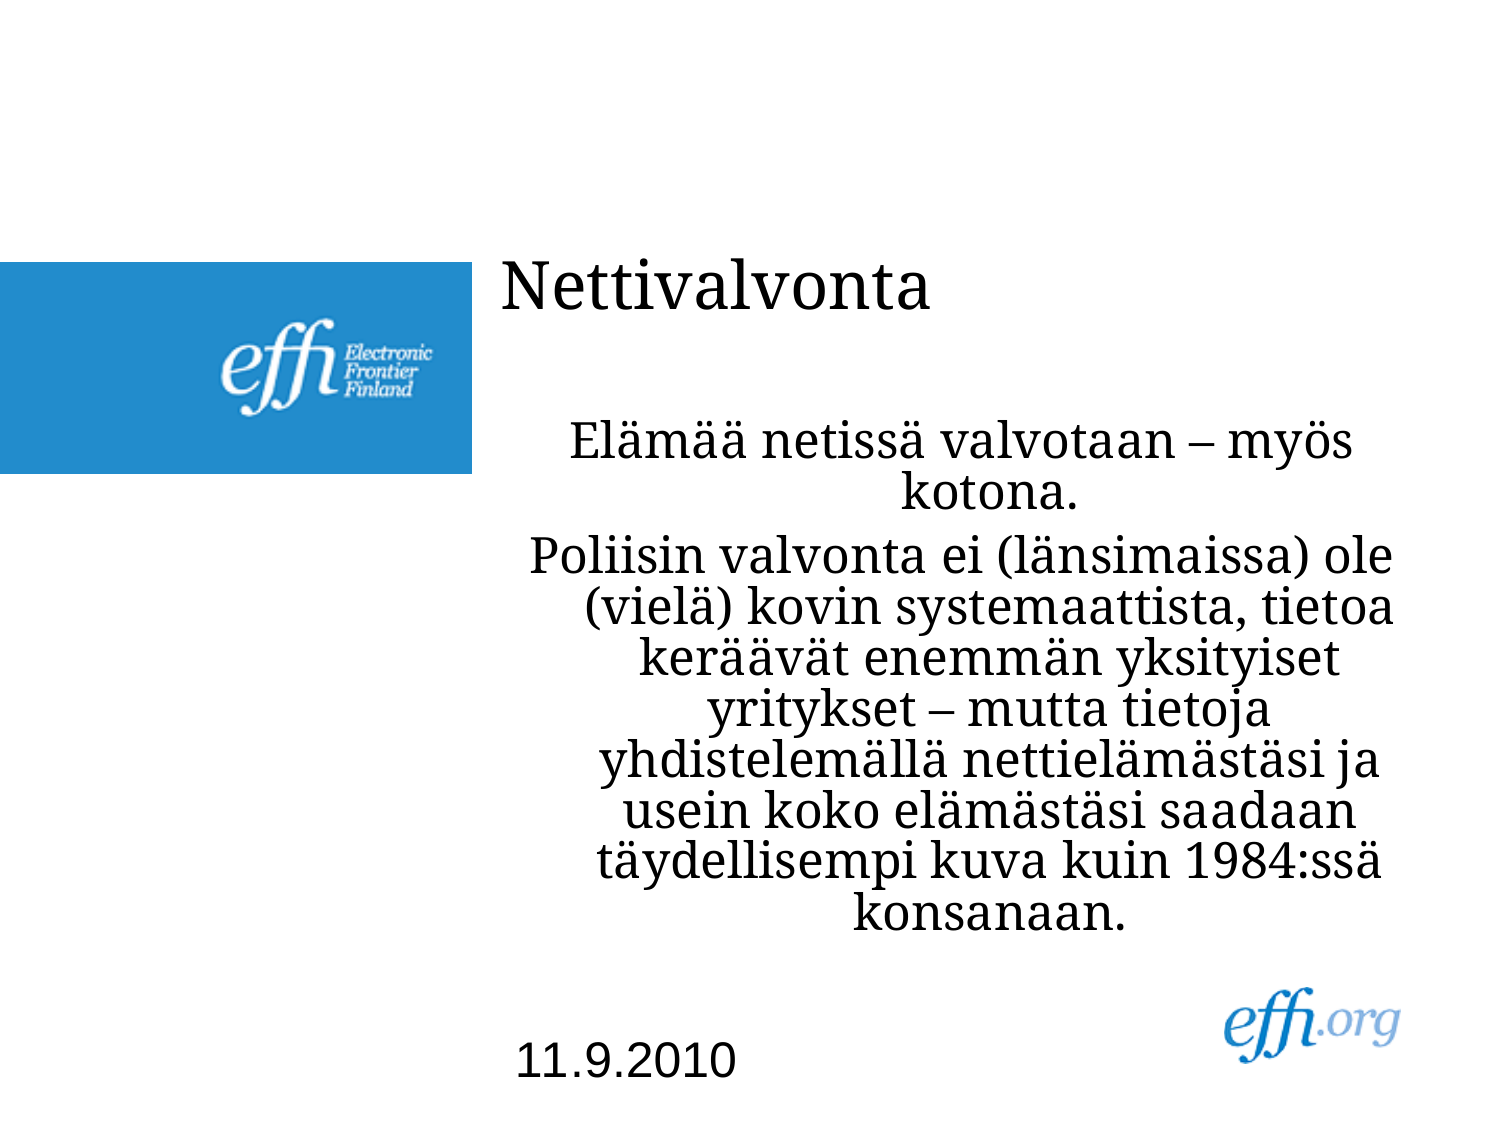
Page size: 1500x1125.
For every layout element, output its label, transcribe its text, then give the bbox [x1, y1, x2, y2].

title Nettivalvonta [500, 199, 1425, 354]
subtitle Elämää netissä valvotaan – myös kotona. Poliisin valvonta ei (länsimaissa) ole (vielä) kovin systemaattista, tietoa keräävät enemmän yksityiset yritykset – mutta tietoja yhdistelemällä nettielämästäsi ja usein koko elämästäsi saadaan täydellisempi kuva kuin 1984:ssä konsanaan. [500, 354, 1425, 1004]
picture [1224, 1004, 1401, 1064]
picture [0, 262, 472, 474]
